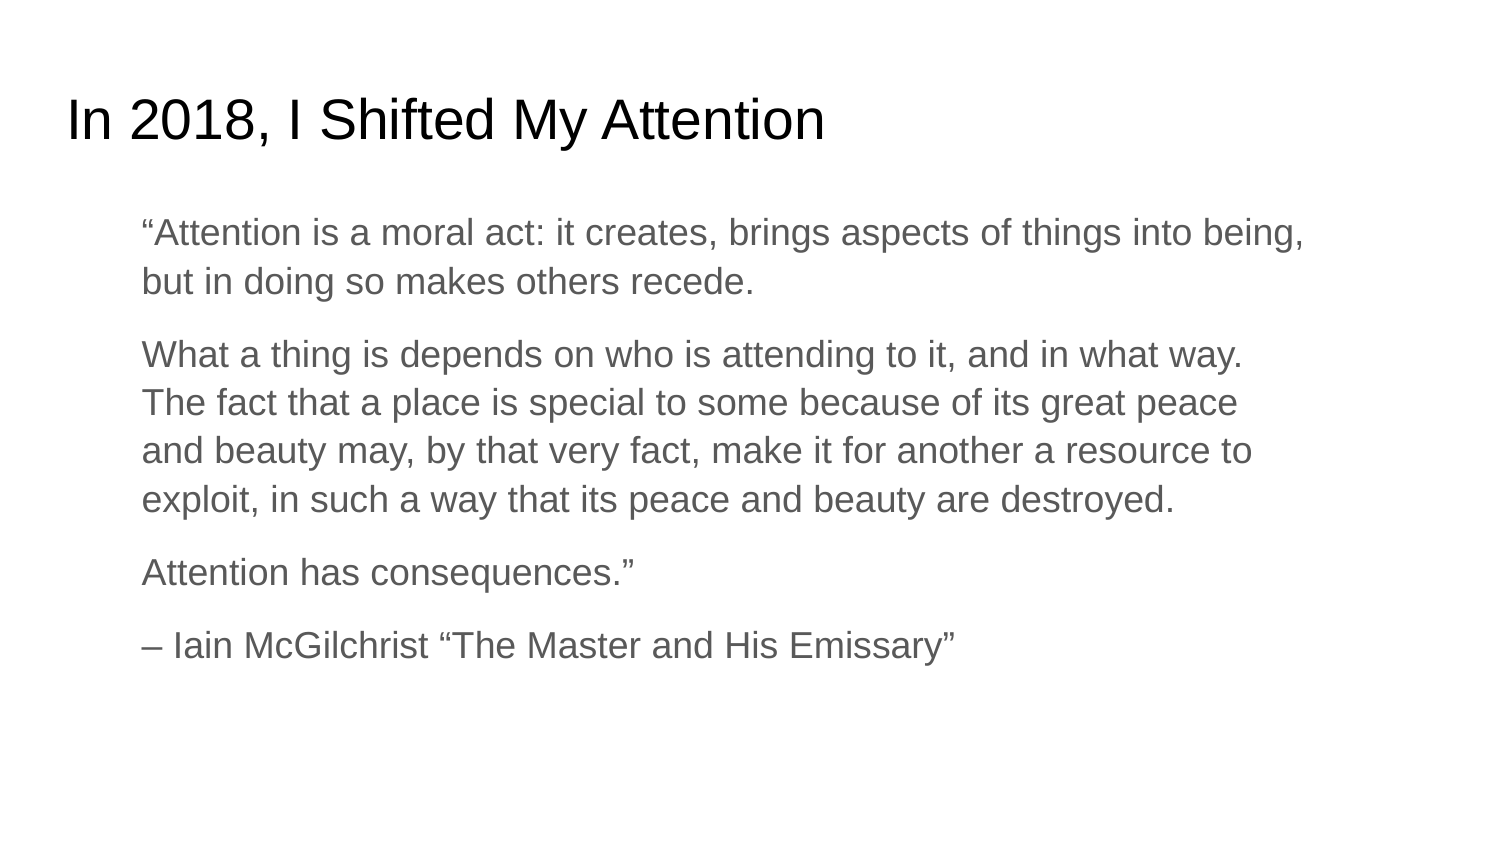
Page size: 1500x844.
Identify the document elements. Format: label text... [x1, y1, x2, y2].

title In 2018, I Shifted My Attention [51, 72, 1449, 167]
list “Attention is a moral act: it creates, brings aspects of things into being, but in doing so makes others recede. What a thing is depends on who is attending to it, and in what way. The fact that a place is special to some because of its great peace and beauty may, by that very fact, make it for another a resource to exploit, in such a way that its peace and beauty are destroyed. Attention has consequences.” – Iain McGilchrist “The Master and His Emissary” [126, 190, 1324, 752]
